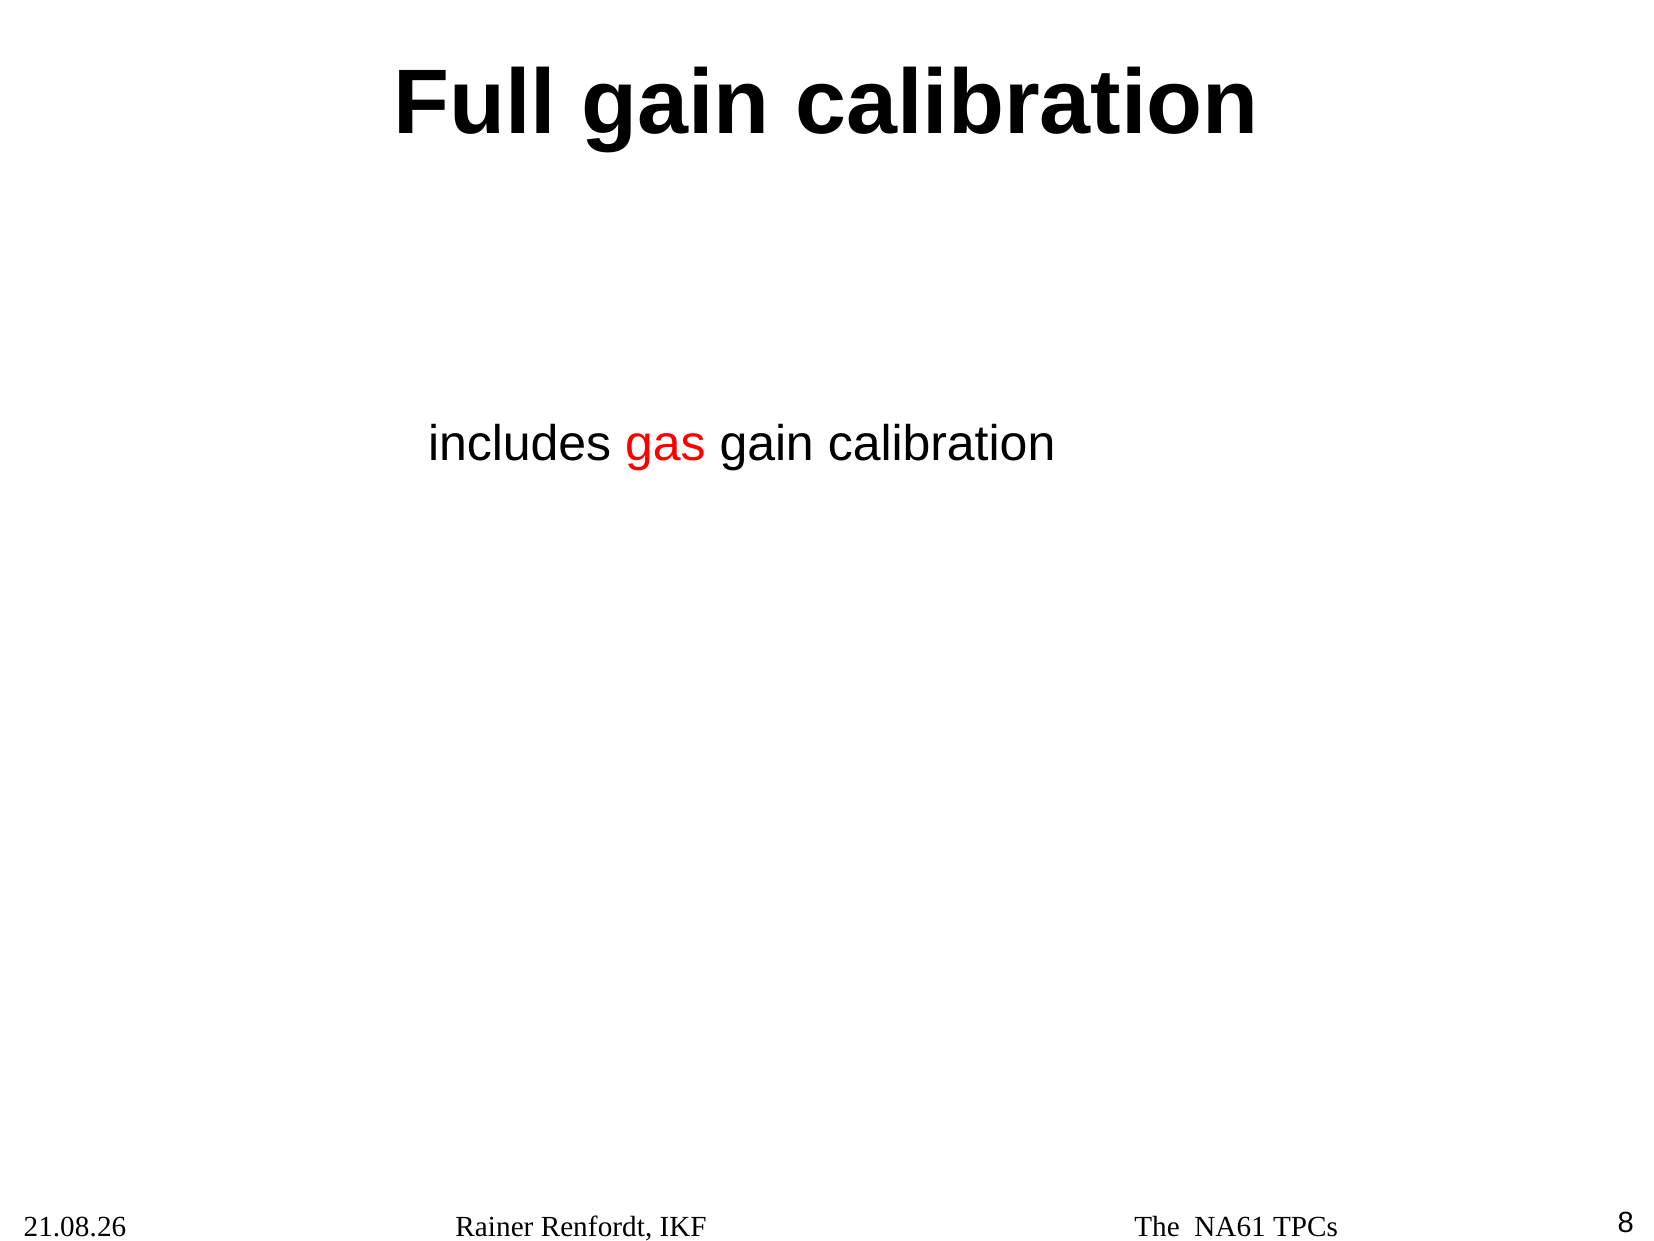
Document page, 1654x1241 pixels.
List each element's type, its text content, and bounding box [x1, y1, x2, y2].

text_box includes gas gain calibration [413, 408, 1071, 479]
title Full gain calibration [82, 50, 1571, 256]
